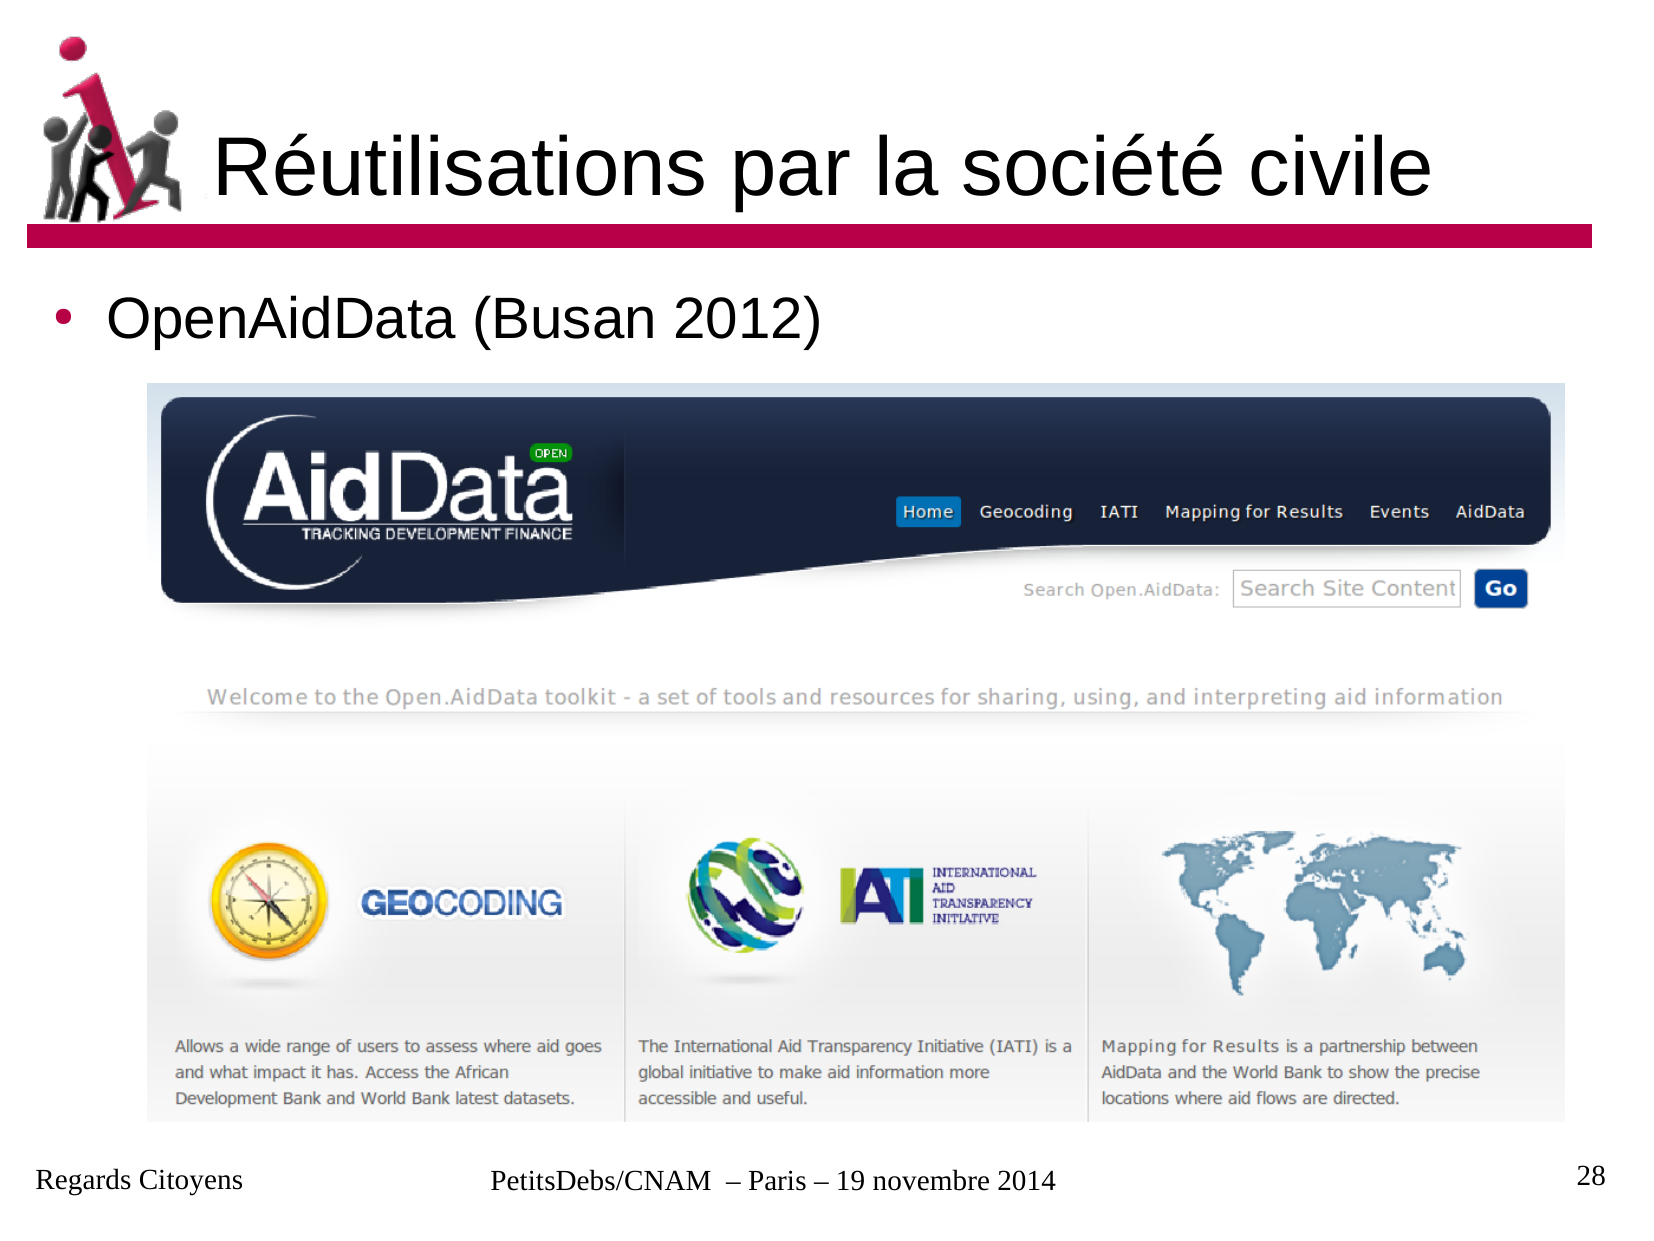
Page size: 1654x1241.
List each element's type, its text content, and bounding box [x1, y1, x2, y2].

picture [147, 383, 1565, 1122]
title Réutilisations par la société civile [212, 70, 1601, 264]
picture [27, 31, 208, 224]
list OpenAidData (Busan 2012) [35, 285, 1565, 1105]
